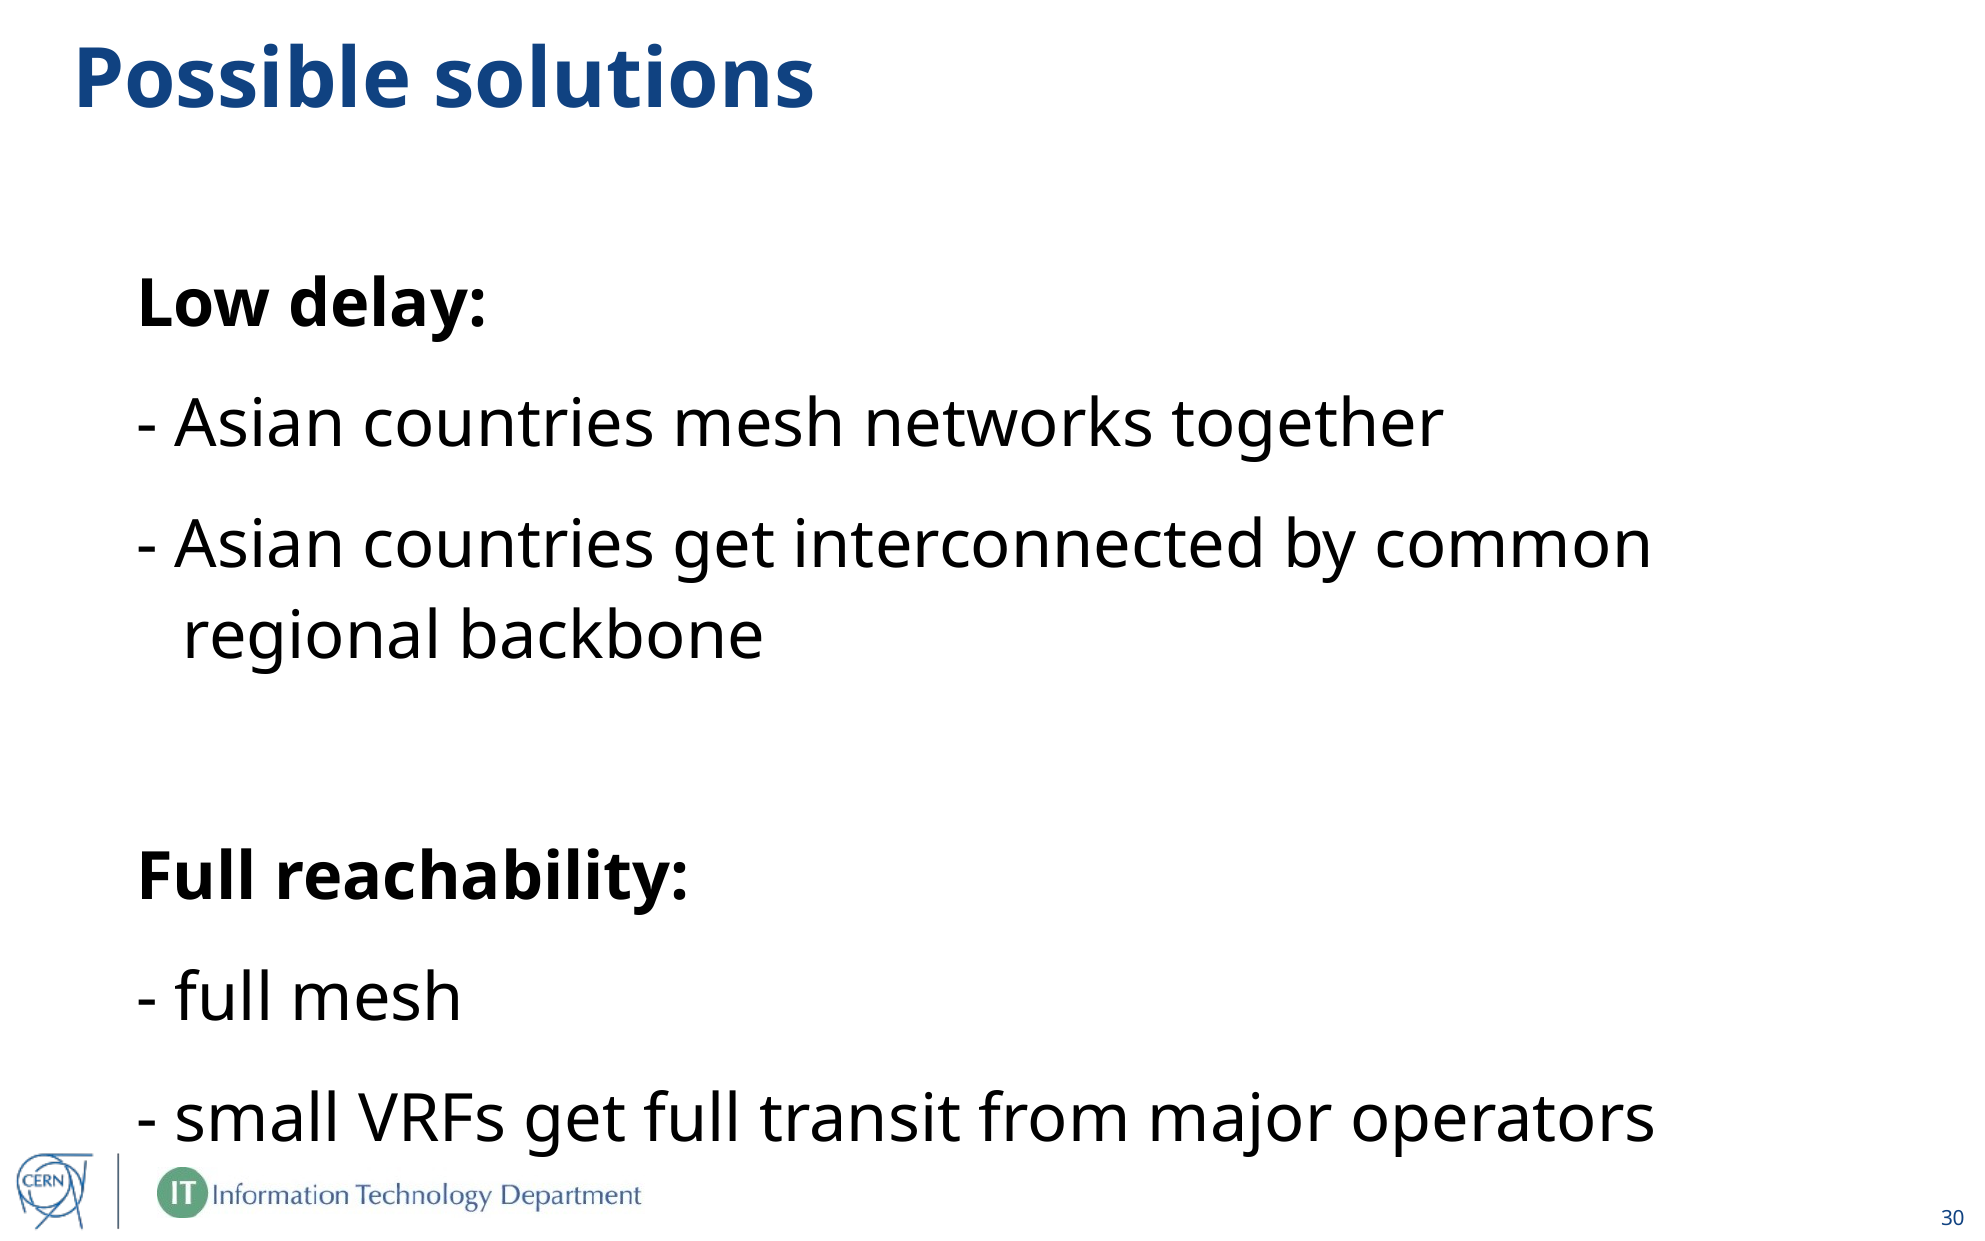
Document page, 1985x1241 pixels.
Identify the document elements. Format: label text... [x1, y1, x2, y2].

picture [38, 1207, 55, 1215]
picture [16, 1188, 64, 1236]
picture [51, 1200, 64, 1215]
title Possible solutions [72, 0, 1834, 166]
picture [19, 1188, 64, 1207]
text_box Low delay: - Asian countries mesh networks together - Asian countries get interconnected by common regional backbone Full reachability: - full mesh - small VRFs get full transit from major operators [121, 247, 1876, 1241]
